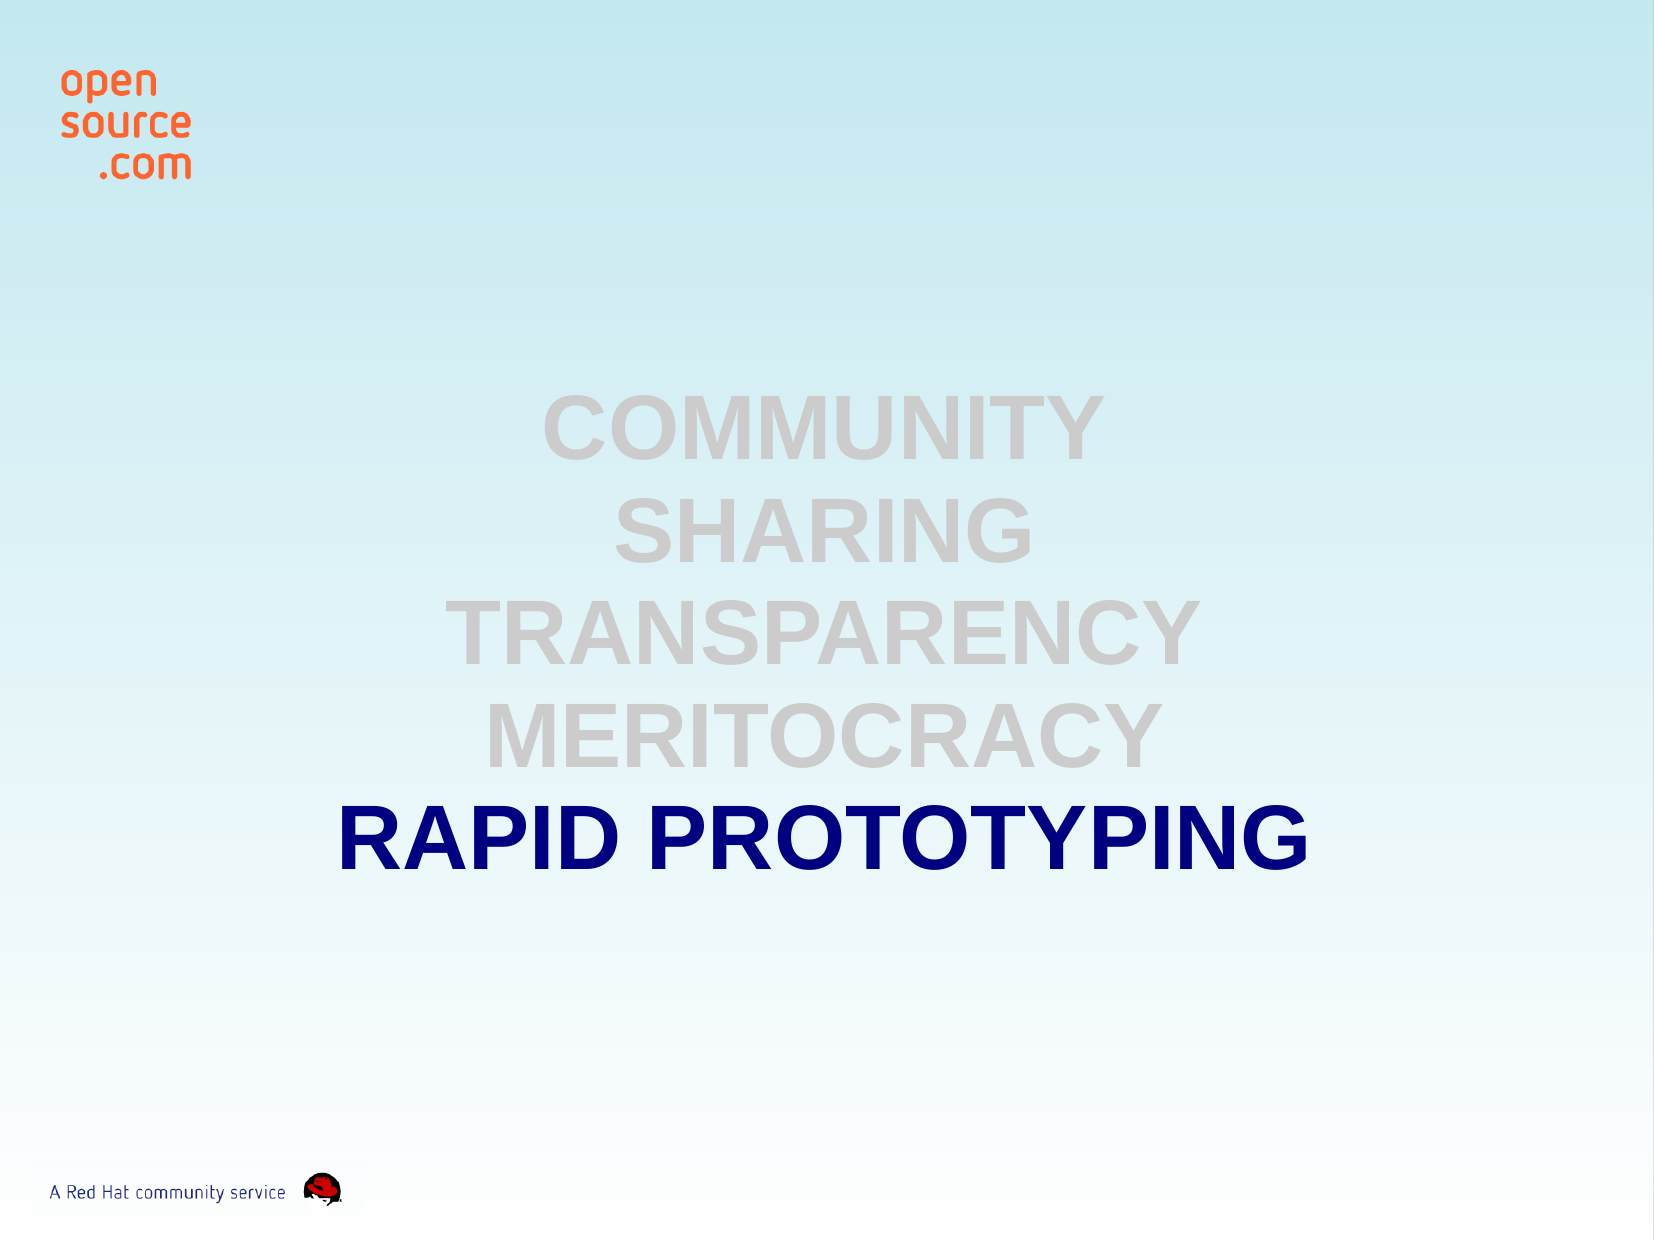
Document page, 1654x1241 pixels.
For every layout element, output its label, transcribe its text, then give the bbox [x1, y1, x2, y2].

text_box COMMUNITY SHARING TRANSPARENCY MERITOCRACY RAPID PROTOTYPING [80, 103, 1569, 1163]
picture [0, 0, 1654, 1241]
